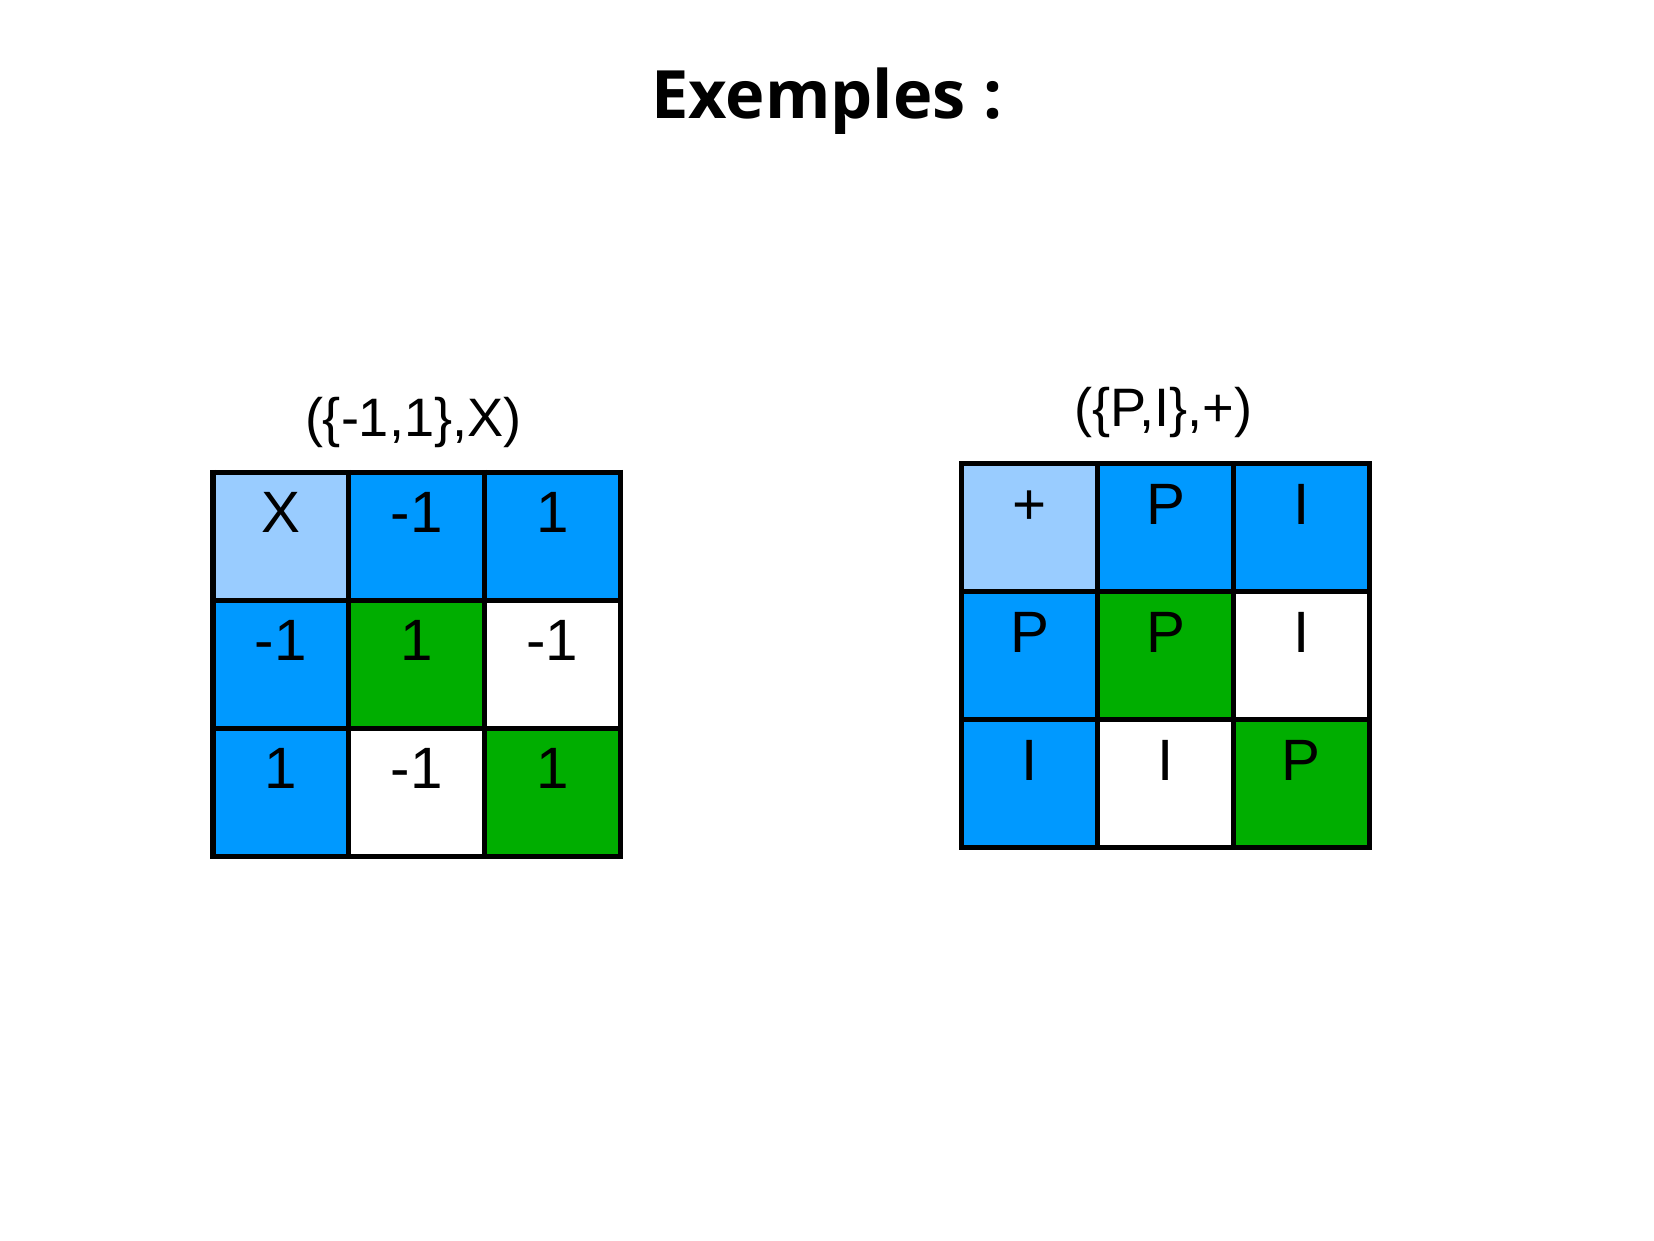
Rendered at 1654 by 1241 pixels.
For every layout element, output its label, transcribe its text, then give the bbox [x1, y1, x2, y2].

table_cell I [1100, 722, 1231, 845]
table_header I [1236, 466, 1367, 589]
table_cell I [1236, 594, 1367, 717]
table_header P [1100, 466, 1231, 589]
text_box ({P,I},+) [956, 370, 1371, 446]
table_header + [964, 466, 1095, 589]
table_header -1 [351, 475, 482, 598]
text_box ({-1,1},X) [206, 380, 621, 456]
text_box Exemples : [0, 39, 1654, 148]
table_cell -1 [351, 731, 482, 854]
table_cell -1 [216, 603, 346, 726]
table_header 1 [487, 475, 618, 598]
table_cell P [1100, 594, 1231, 717]
table_header X [216, 475, 346, 598]
table_cell P [1236, 722, 1367, 845]
table_cell 1 [351, 603, 482, 726]
table_cell P [964, 594, 1095, 717]
table_cell 1 [487, 731, 618, 854]
table_cell 1 [216, 731, 346, 854]
table_cell I [964, 722, 1095, 845]
table_cell -1 [487, 603, 618, 726]
